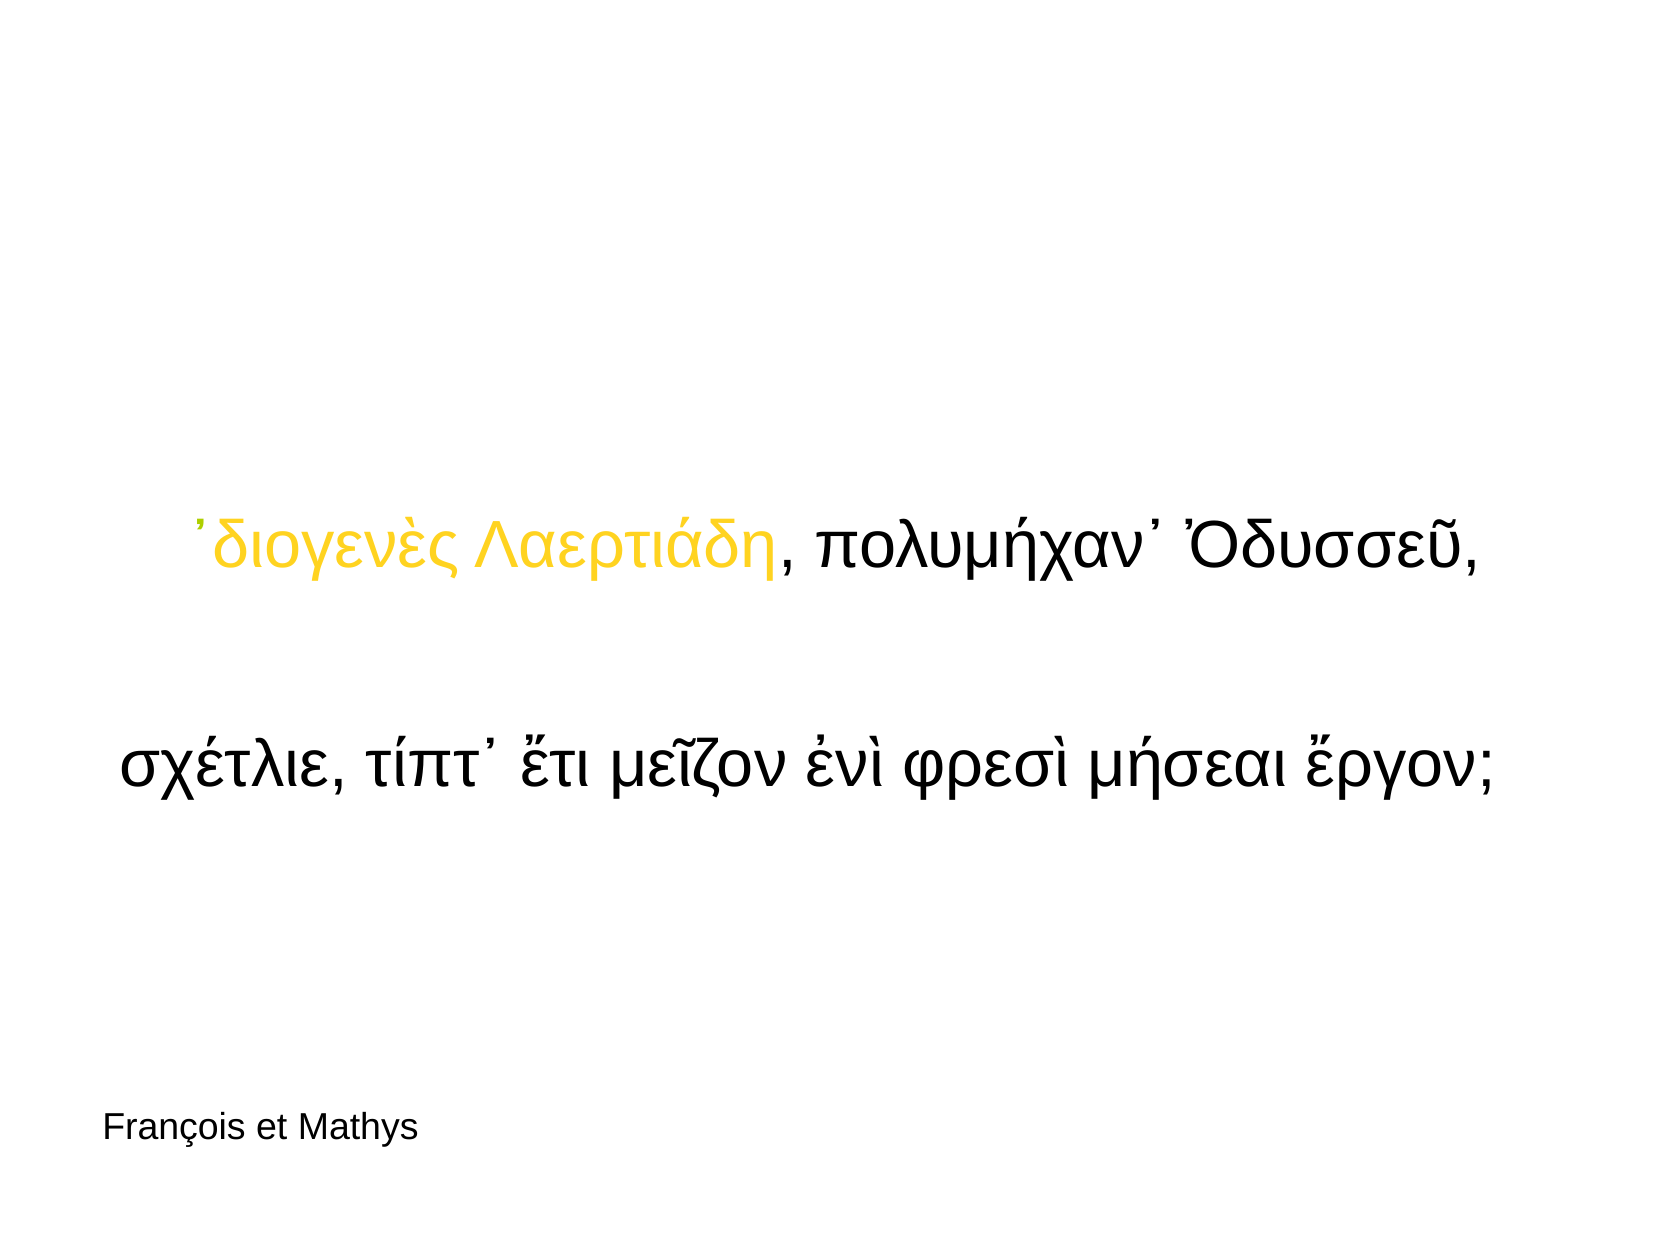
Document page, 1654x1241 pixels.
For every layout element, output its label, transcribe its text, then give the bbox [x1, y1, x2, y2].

text_box François et Mathys [87, 1098, 449, 1170]
subtitle ᾽διογενὲς Λαερτιάδη, πολυμήχαν᾽ Ὀδυσσεῦ, σχέτλιε, τίπτ᾽ ἔτι μεῖζον ἐνὶ φρεσὶ μήσεαι ἔργον; [82, 290, 1571, 1010]
